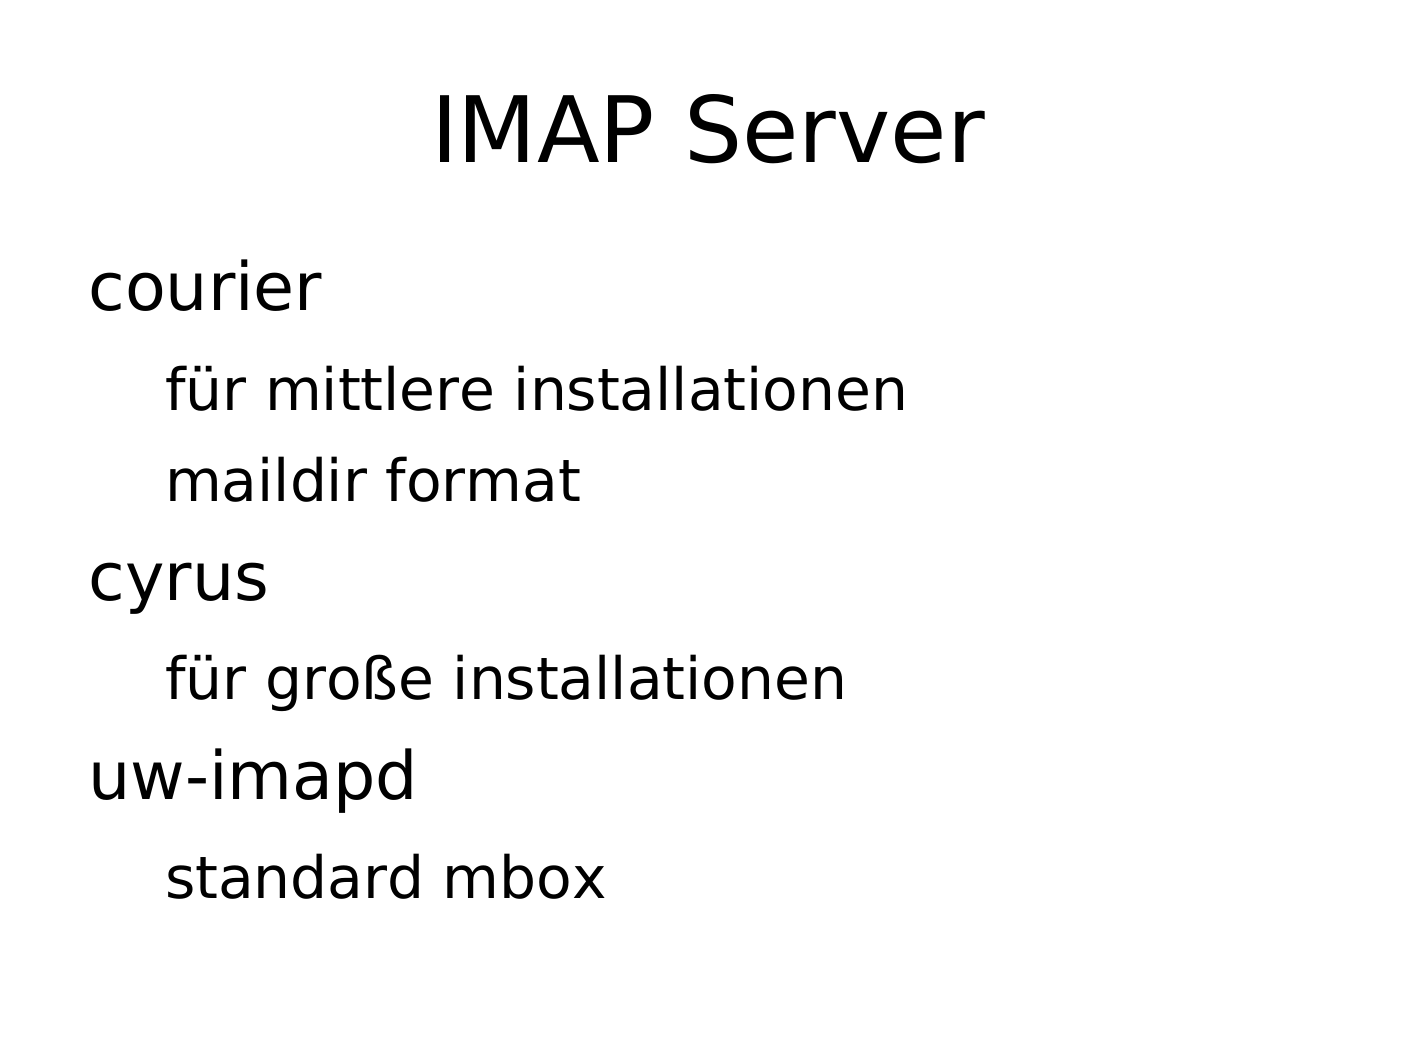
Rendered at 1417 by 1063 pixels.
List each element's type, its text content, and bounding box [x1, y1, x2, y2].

list courier für mittlere installationen maildir format cyrus für große installationen uw-imapd standard mbox [70, 248, 1346, 936]
title IMAP Server [70, 49, 1346, 213]
